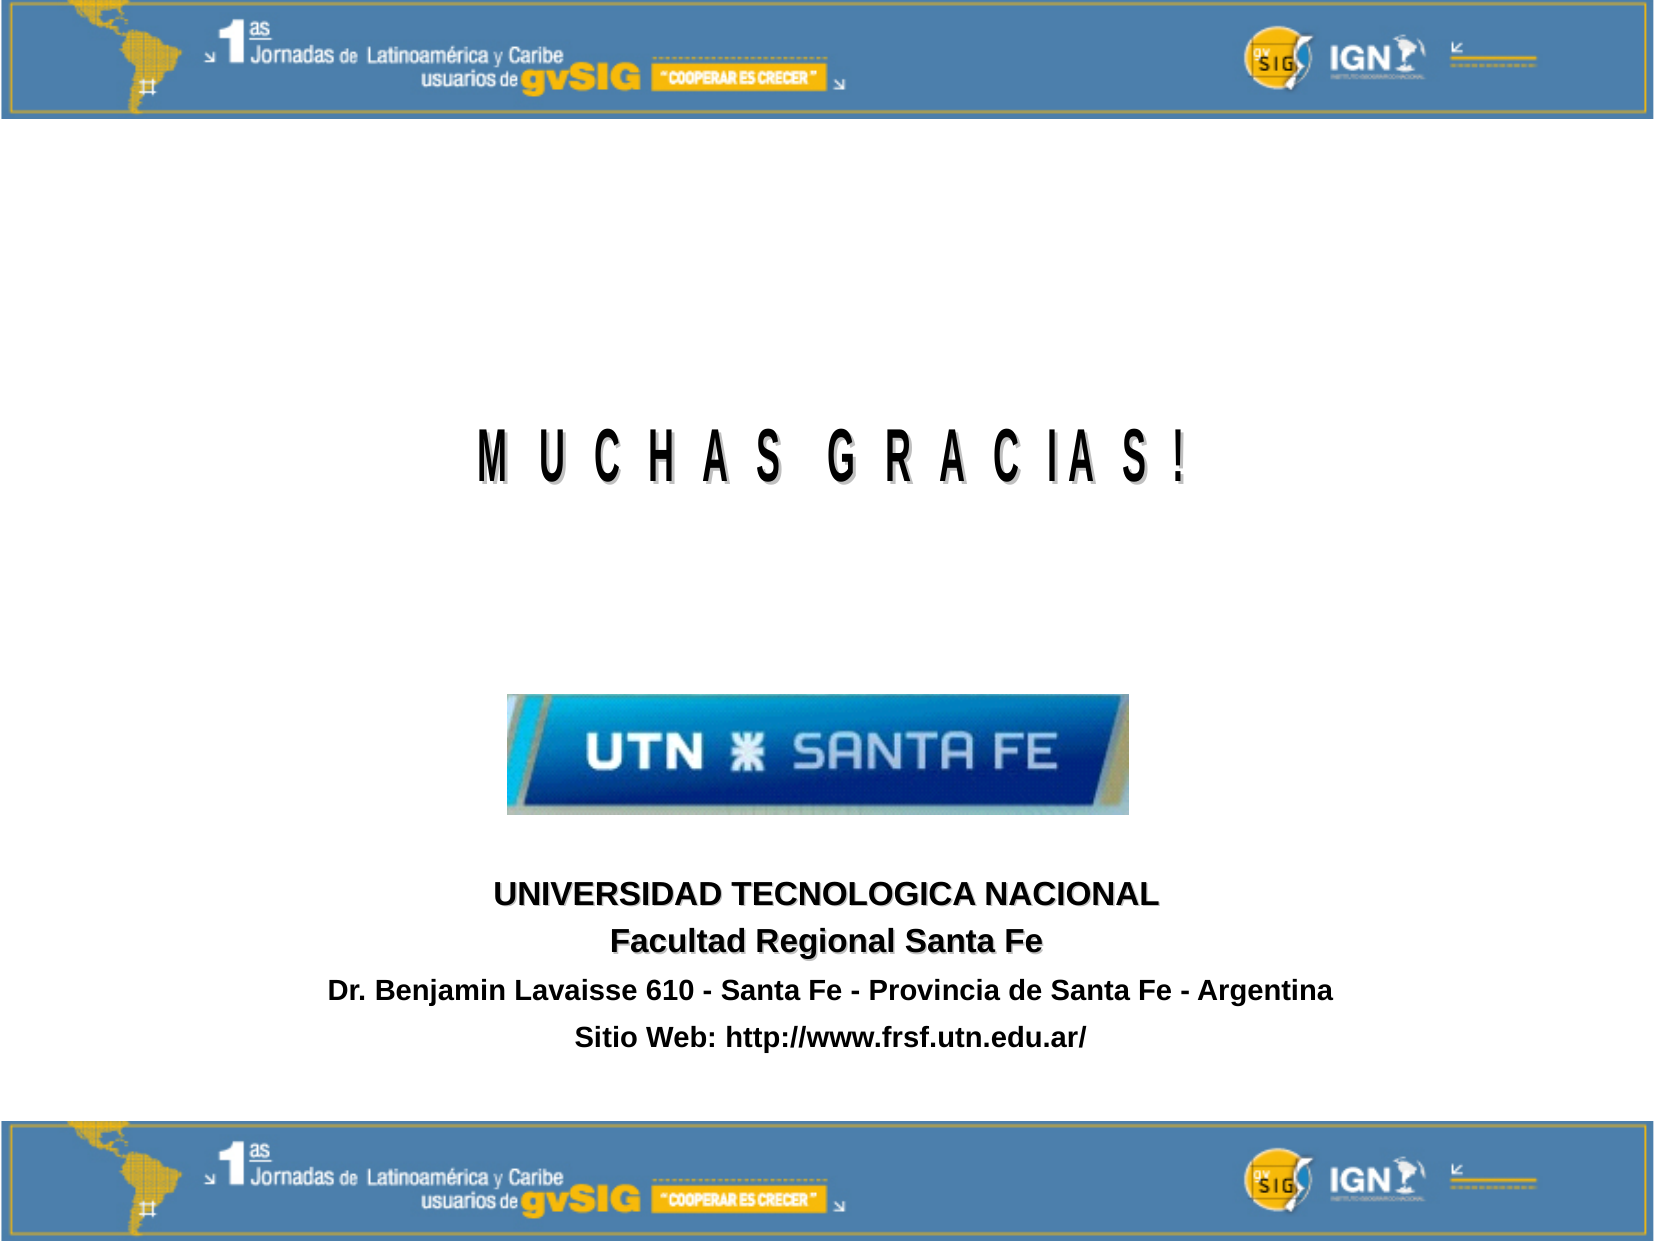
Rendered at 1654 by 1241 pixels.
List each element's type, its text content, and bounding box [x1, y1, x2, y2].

picture [507, 694, 1129, 815]
picture [0, 0, 1654, 119]
picture [0, 1121, 1654, 1241]
picture [88, 393, 1590, 502]
text_box UNIVERSIDAD TECNOLOGICA NACIONAL Facultad Regional Santa Fe Dr. Benjamin Lavaisse 610 - Santa Fe - Provincia de Santa Fe - Argentina Sitio Web: http://www.frsf.utn.edu.ar/ [0, 856, 1654, 1063]
